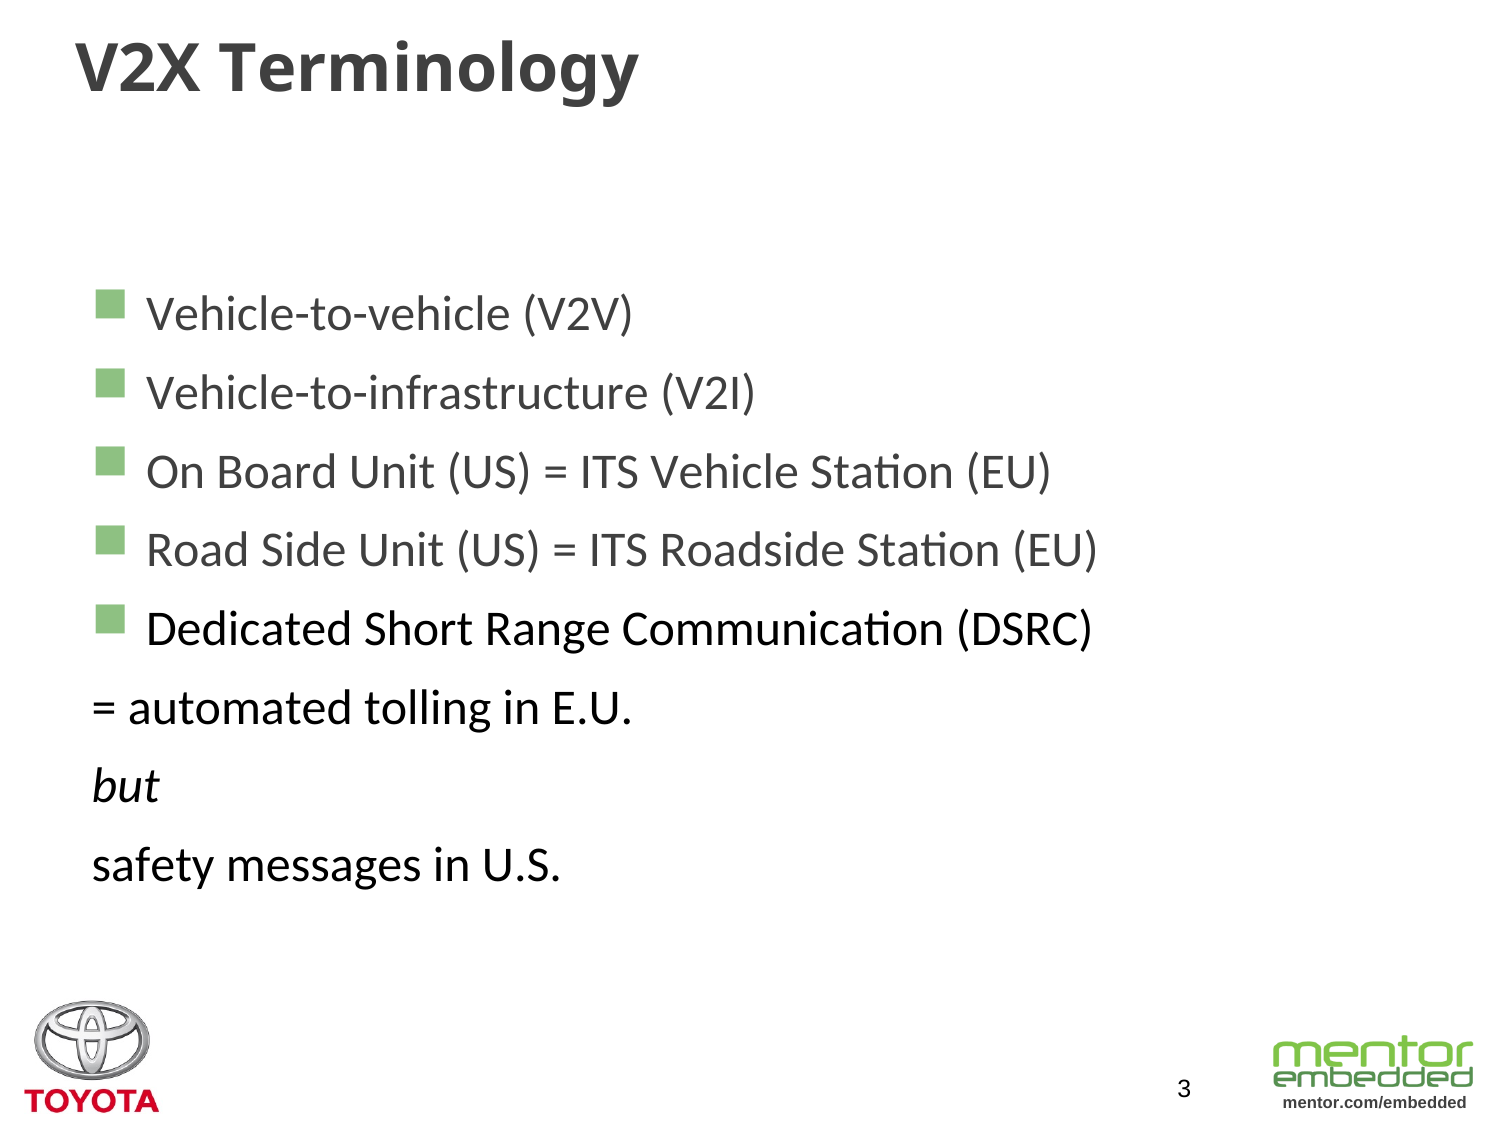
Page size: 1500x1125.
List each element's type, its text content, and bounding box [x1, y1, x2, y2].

picture [24, 998, 163, 1114]
text_box V2X Terminology [0, 0, 1500, 113]
picture [1268, 1030, 1476, 1092]
text_box Vehicle-to-vehicle (V2V) Vehicle-to-infrastructure (V2I) On Board Unit (US) = ITS Vehicle Station (EU) Road Side Unit (US) = ITS Roadside Station (EU) Dedicated Short Range Communication (DSRC) = automated tolling in E.U. but safety messages in U.S. [15, 197, 1456, 975]
